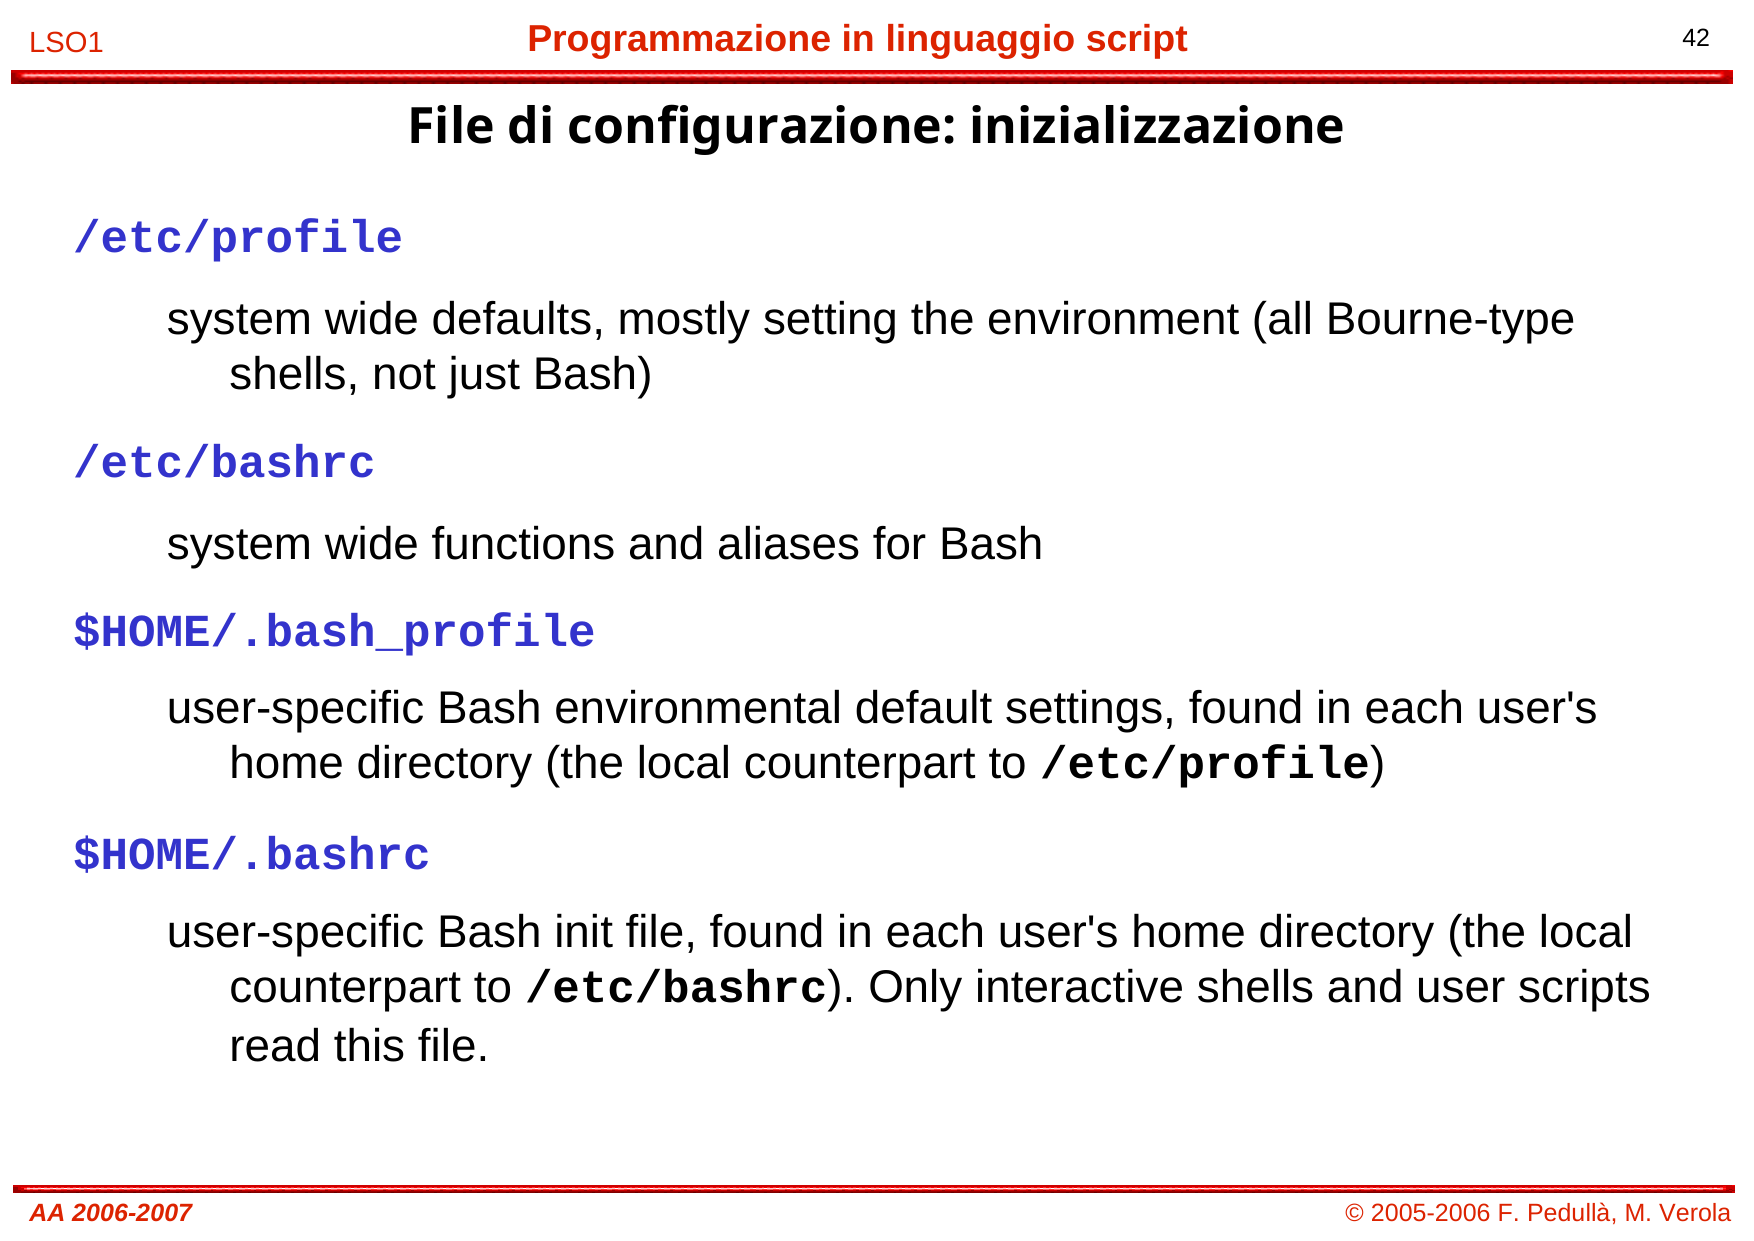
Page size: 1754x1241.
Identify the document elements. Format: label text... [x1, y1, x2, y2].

picture [13, 1185, 1735, 1193]
list /etc/profile system wide defaults, mostly setting the environment (all Bourne-type shells, not just Bash) /etc/bashrc system wide functions and aliases for Bash $HOME/.bash_profile user-specific Bash environmental default settings, found in each user's home directory (the local counterpart to /etc/profile) $HOME/.bashrc user-specific Bash init file, found in each user's home directory (the local counterpart to /etc/bashrc). Only interactive shells and user scripts read this file. [58, 206, 1696, 1107]
title File di configurazione: inizializzazione [325, 78, 1429, 174]
picture [11, 70, 1733, 84]
